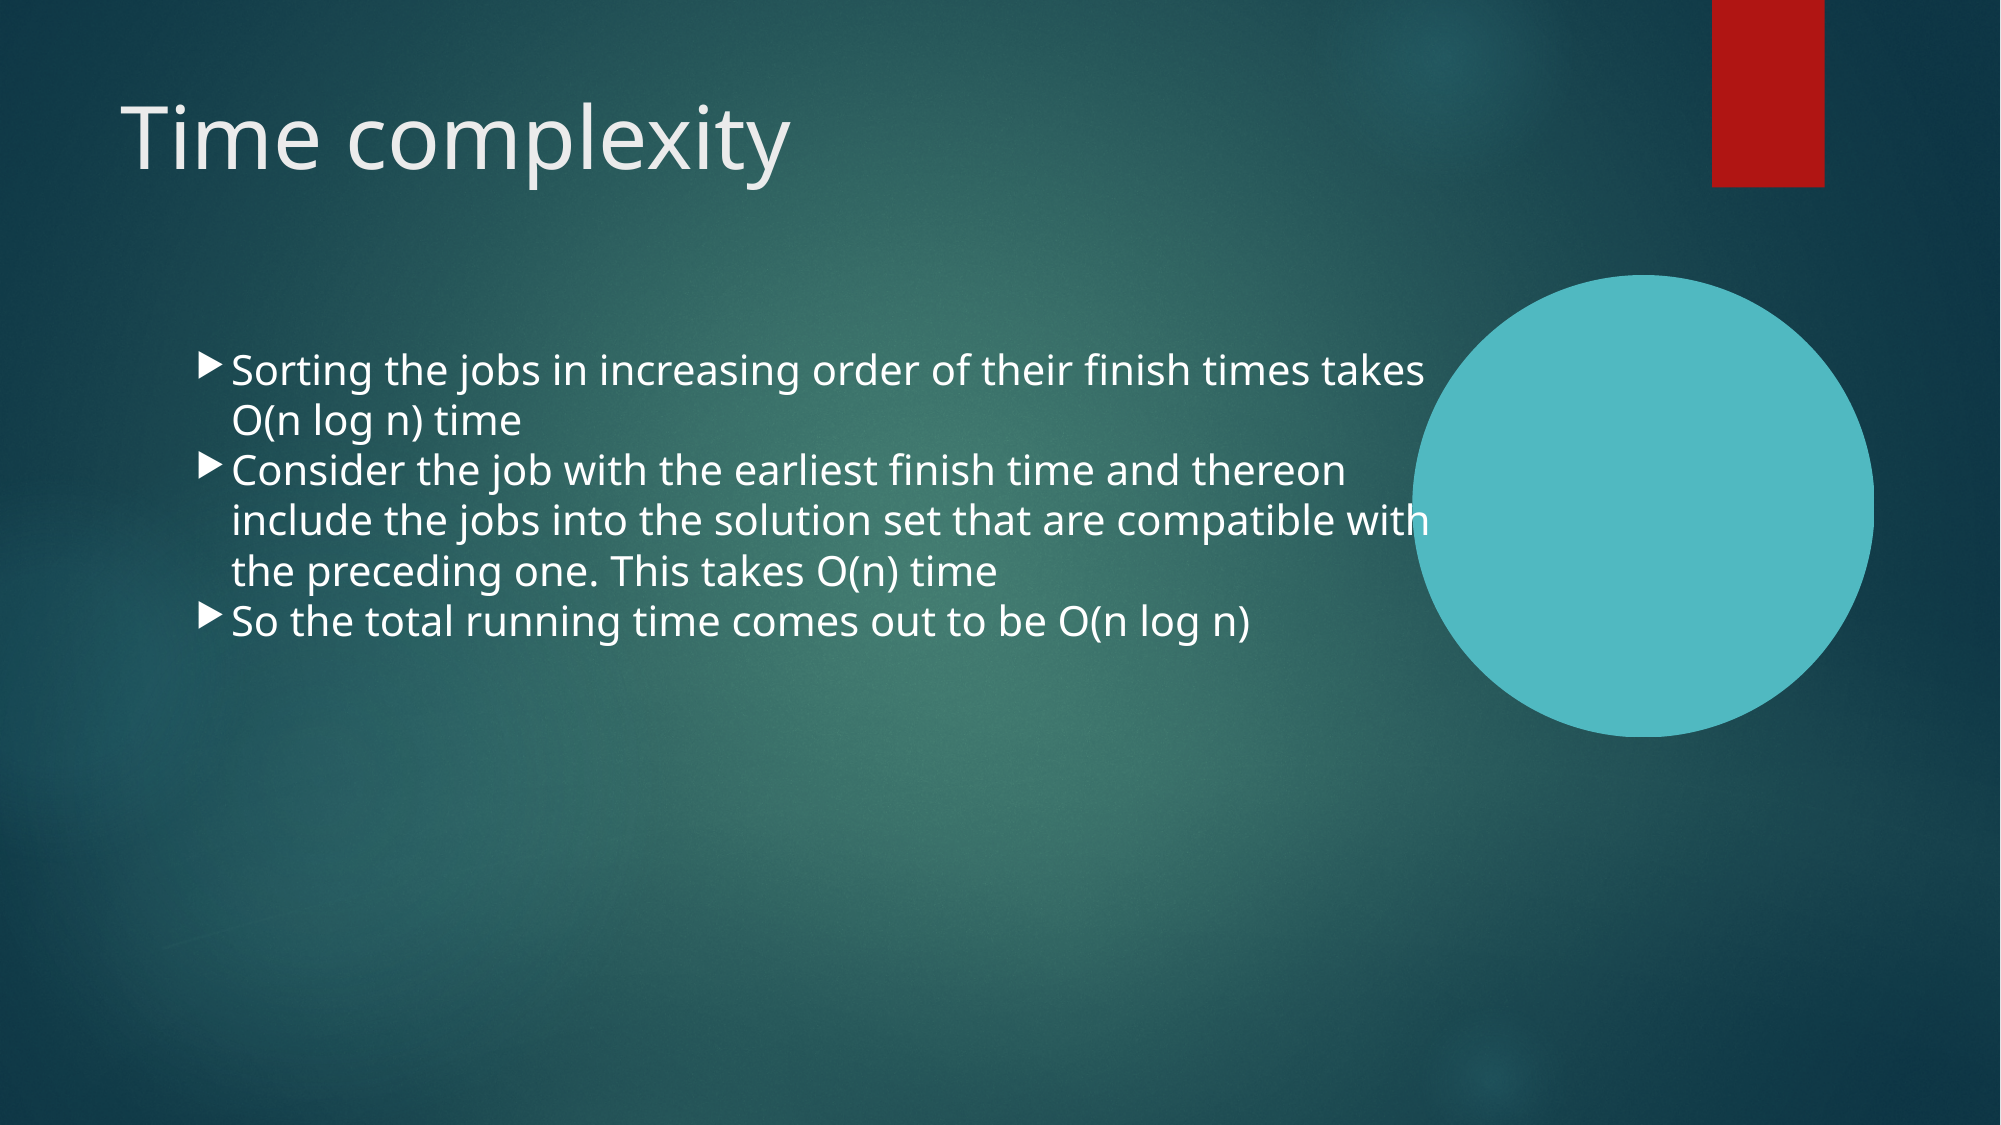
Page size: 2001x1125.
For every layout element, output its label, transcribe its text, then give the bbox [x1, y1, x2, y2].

text_box Time complexity [106, 74, 1649, 304]
text_box Sorting the jobs in increasing order of their finish times takes O(n log n) time Consider the job with the earliest finish time and thereon include the jobs into the solution set that are compatible with the preceding one. This takes O(n) time So the total running time comes out to be O(n log n) [180, 336, 1475, 1025]
picture [0, 0, 2001, 1125]
